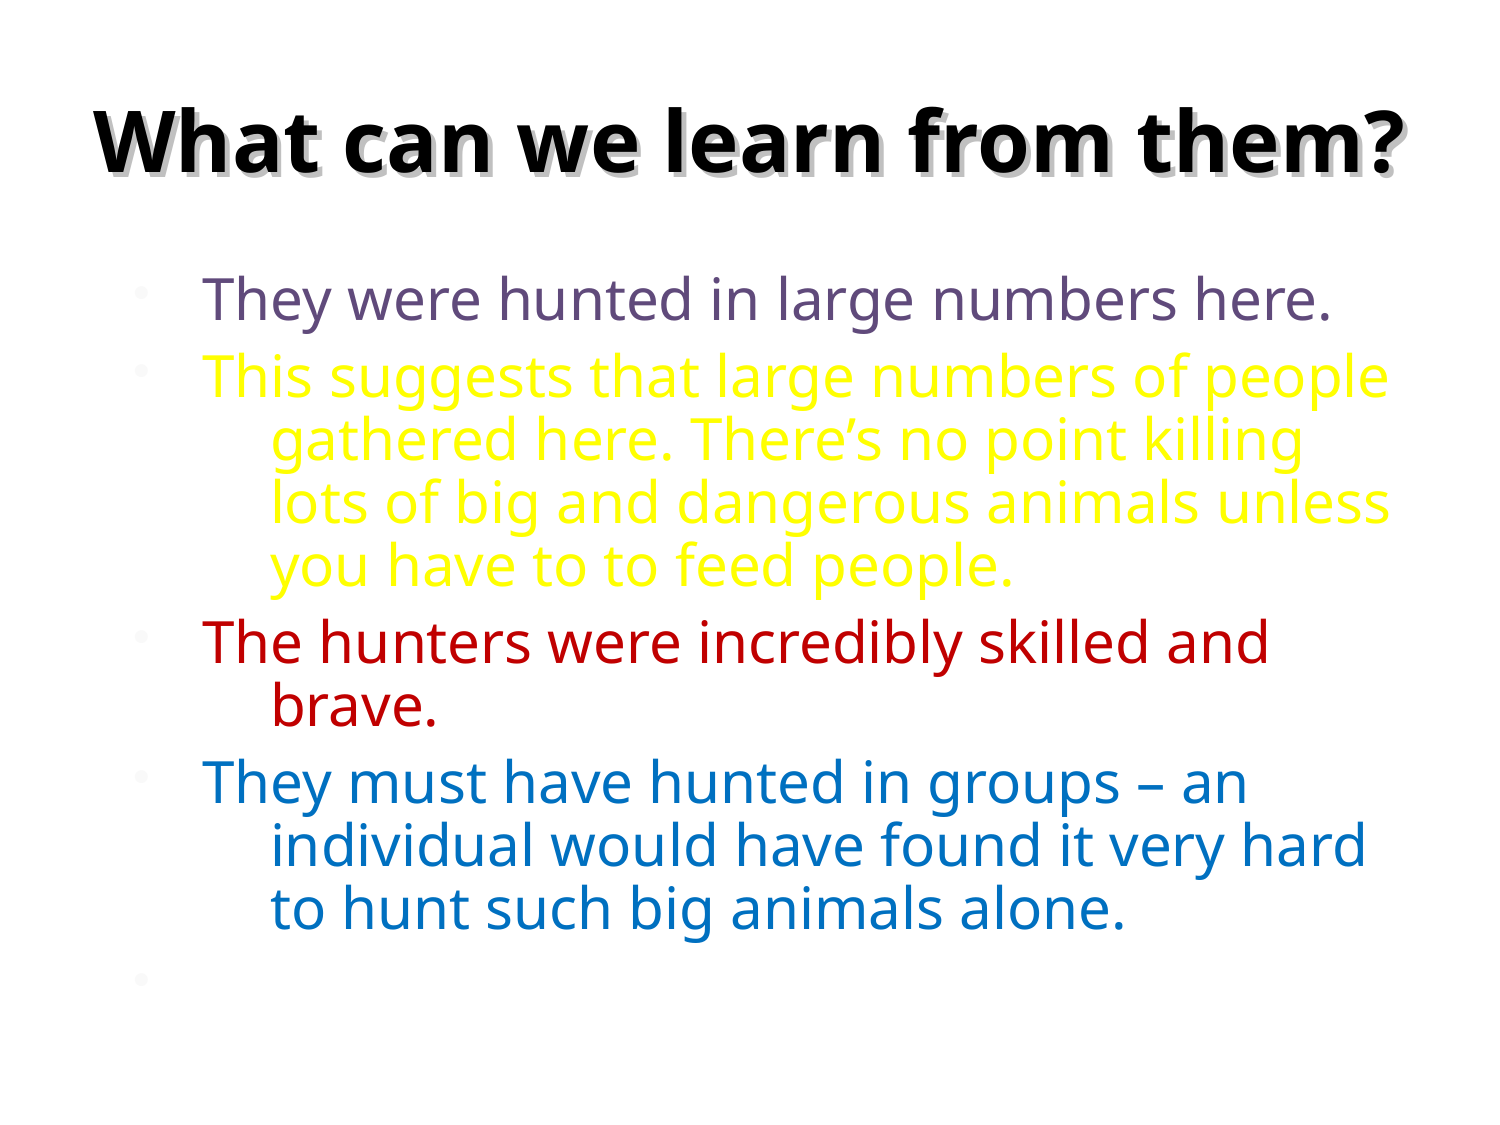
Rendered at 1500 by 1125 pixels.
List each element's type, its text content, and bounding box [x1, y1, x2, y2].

list They were hunted in large numbers here. This suggests that large numbers of people gathered here. There’s no point killing lots of big and dangerous animals unless you have to to feed people. The hunters were incredibly skilled and brave. They must have hunted in groups – an individual would have found it very hard to hunt such big animals alone. [75, 262, 1426, 1036]
title What can we learn from them? [75, 45, 1426, 233]
